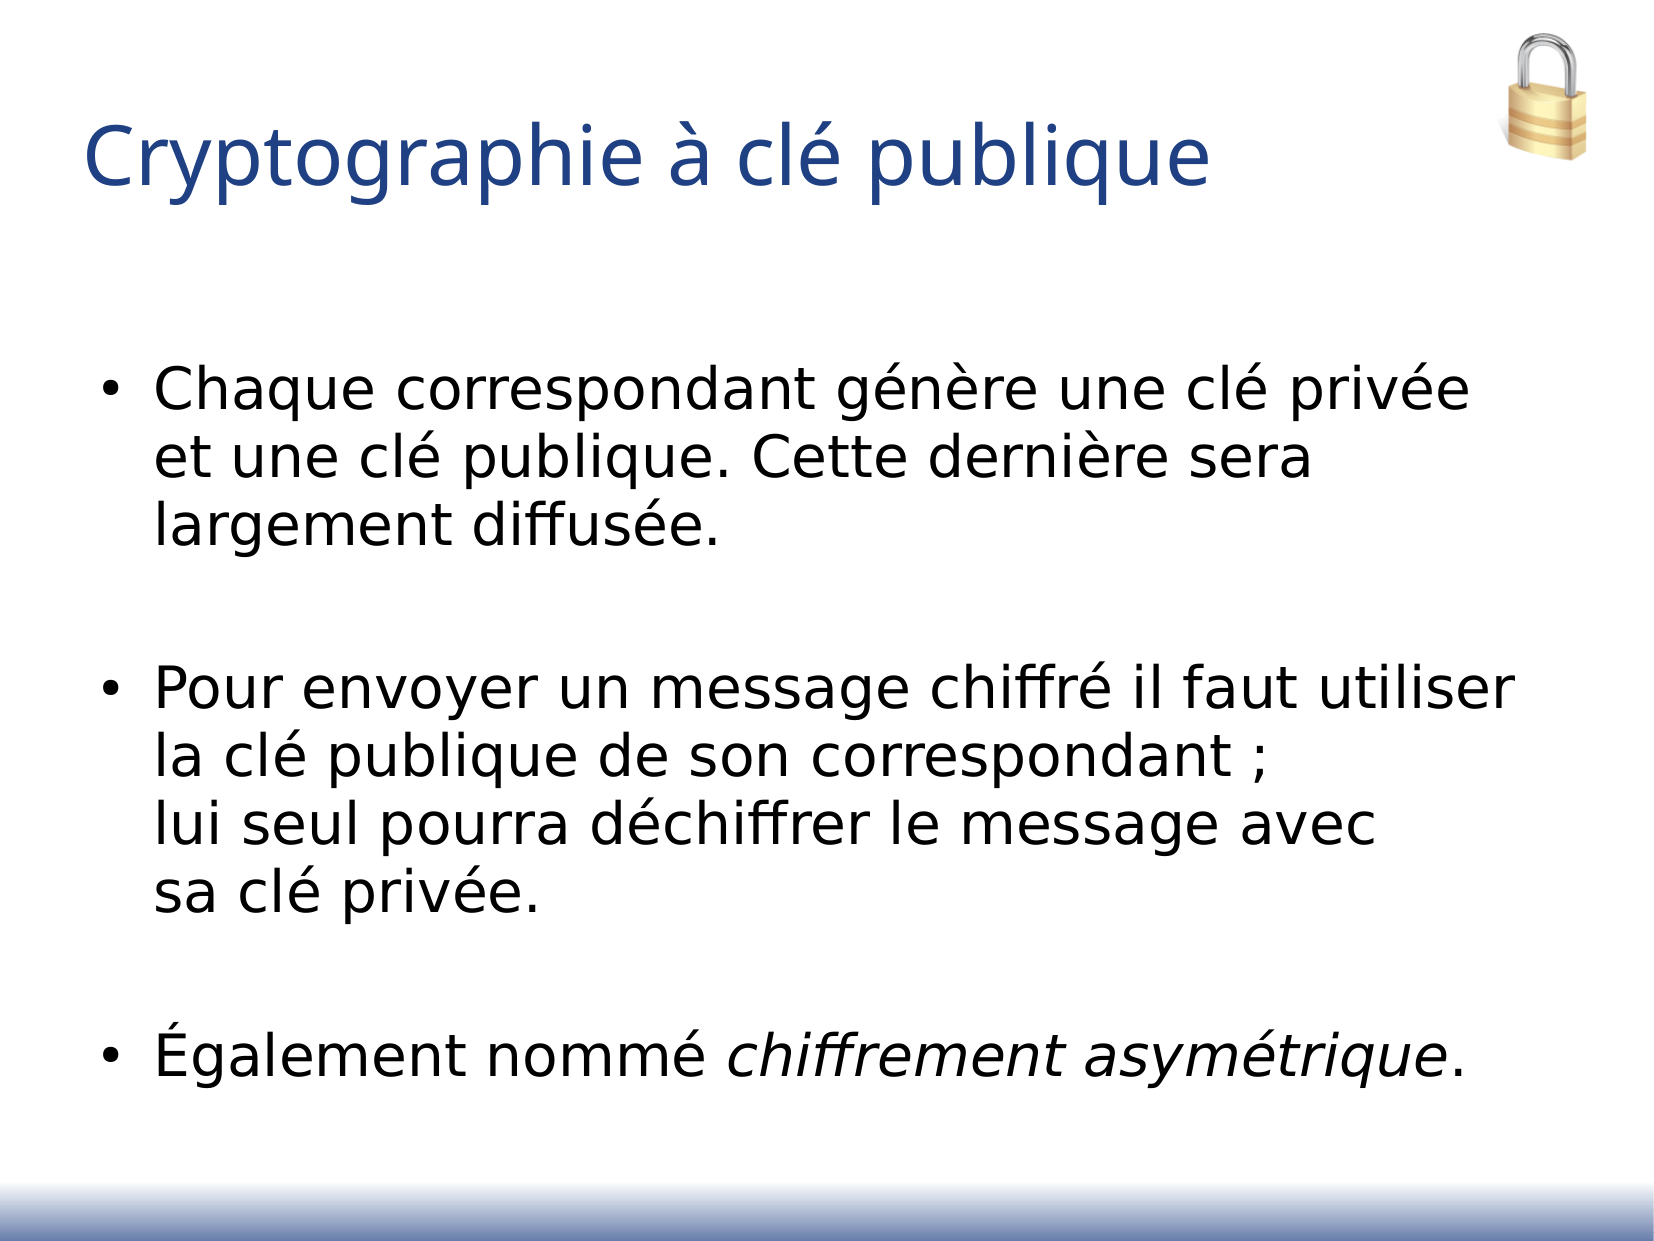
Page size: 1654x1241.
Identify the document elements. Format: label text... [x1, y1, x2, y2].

list Également nommé chiffrement asymétrique. [82, 984, 1571, 1128]
title Cryptographie à clé publique [82, 49, 1571, 257]
picture [1476, 29, 1613, 166]
list Pour envoyer un message chiffré il faut utiliser la clé publique de son correspondant ; lui seul pourra déchiffrer le message avec sa clé privée. [82, 623, 1571, 957]
list Chaque correspondant génère une clé privée et une clé publique. Cette dernière sera largement diffusée. [82, 342, 1571, 572]
